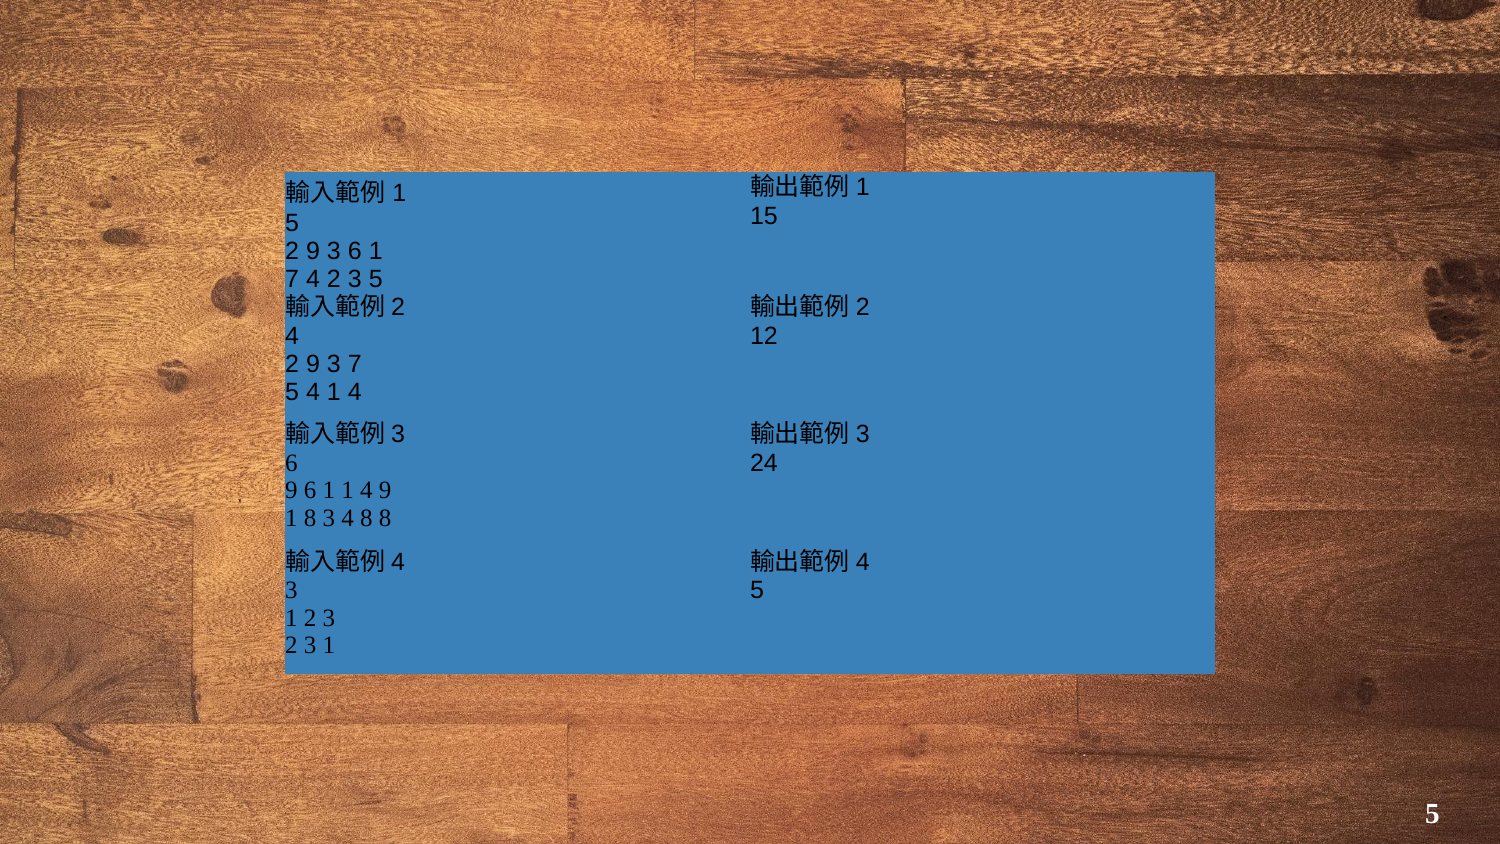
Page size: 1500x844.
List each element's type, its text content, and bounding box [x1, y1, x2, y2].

table_cell 輸入範例3 6 9 6 1 1 4 9 1 8 3 4 8 8 [285, 420, 750, 547]
table_cell 輸出範例2 12 [750, 292, 1215, 420]
table_cell 輸出範例3 24 [750, 420, 1215, 547]
table_header 輸出範例1 15 [750, 172, 1215, 292]
table_cell 輸出範例4 5 [750, 547, 1215, 674]
slide_number 4 [1410, 779, 1500, 844]
table_cell 輸入範例4 3 1 2 3 2 3 1 [285, 547, 750, 674]
table_cell 輸入範例2 4 2 9 3 7 5 4 1 4 [285, 292, 750, 420]
table_header 輸入範例1 5 2 9 3 6 1 7 4 2 3 5 [285, 172, 750, 292]
